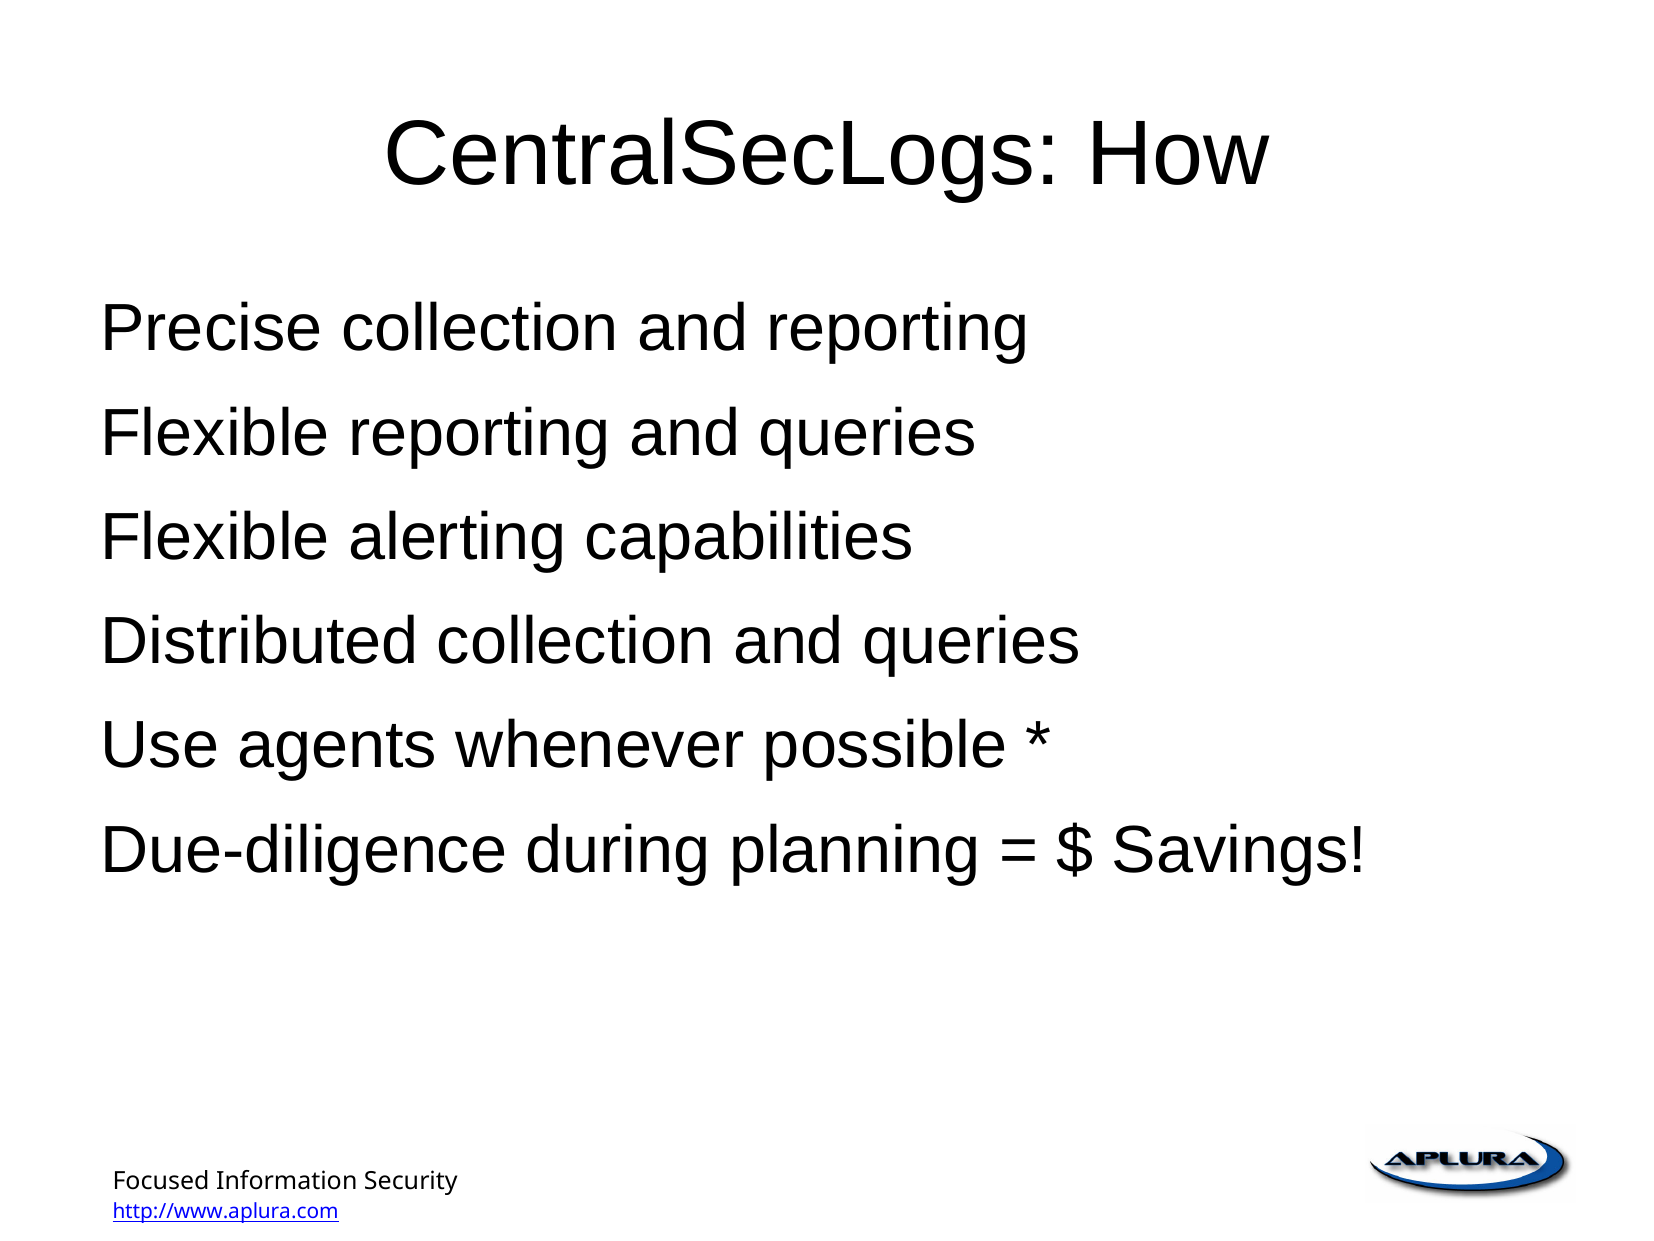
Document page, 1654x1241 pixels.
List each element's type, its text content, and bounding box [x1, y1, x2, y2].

title CentralSecLogs: How [82, 49, 1571, 257]
list Precise collection and reporting Flexible reporting and queries Flexible alerting capabilities Distributed collection and queries Use agents whenever possible * Due-diligence during planning = $ Savings! [82, 290, 1571, 1109]
picture [1365, 1124, 1576, 1203]
